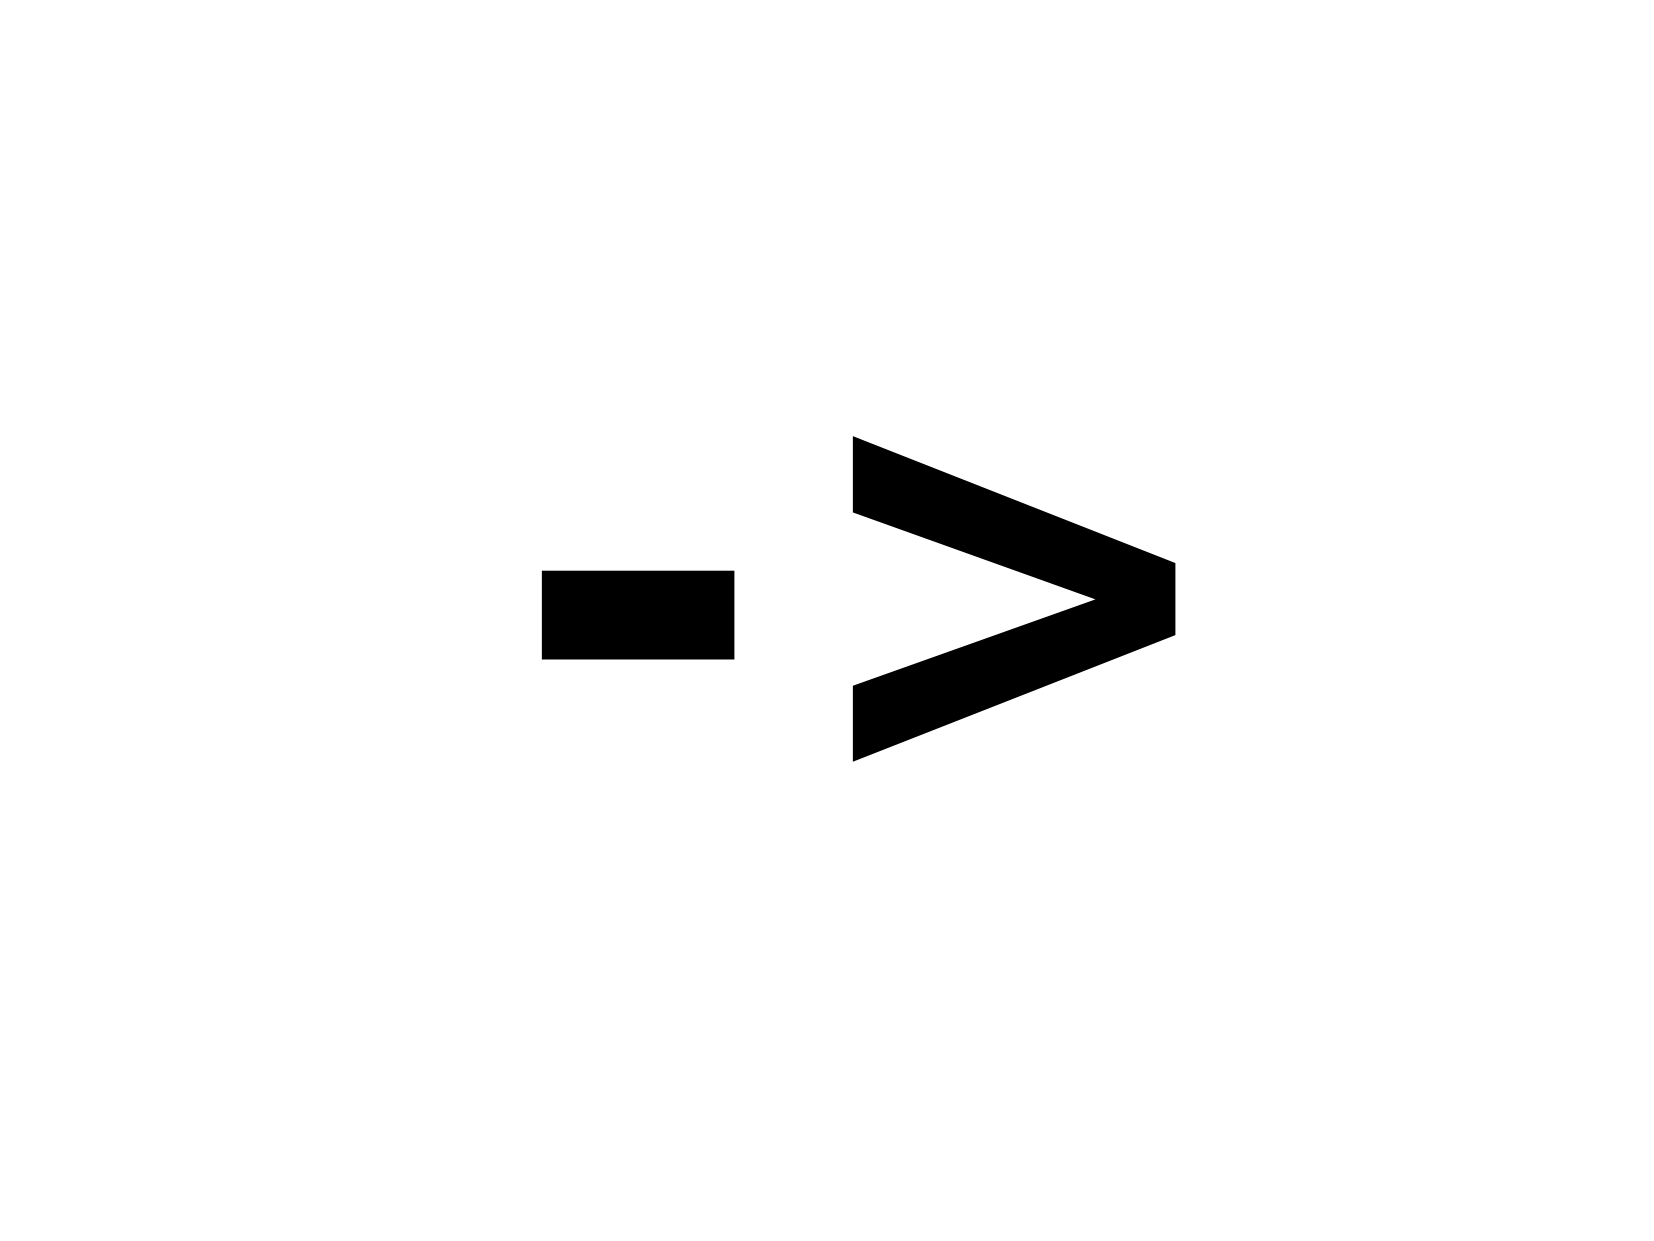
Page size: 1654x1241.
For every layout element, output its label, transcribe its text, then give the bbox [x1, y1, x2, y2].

subtitle -> [82, 49, 1571, 1109]
